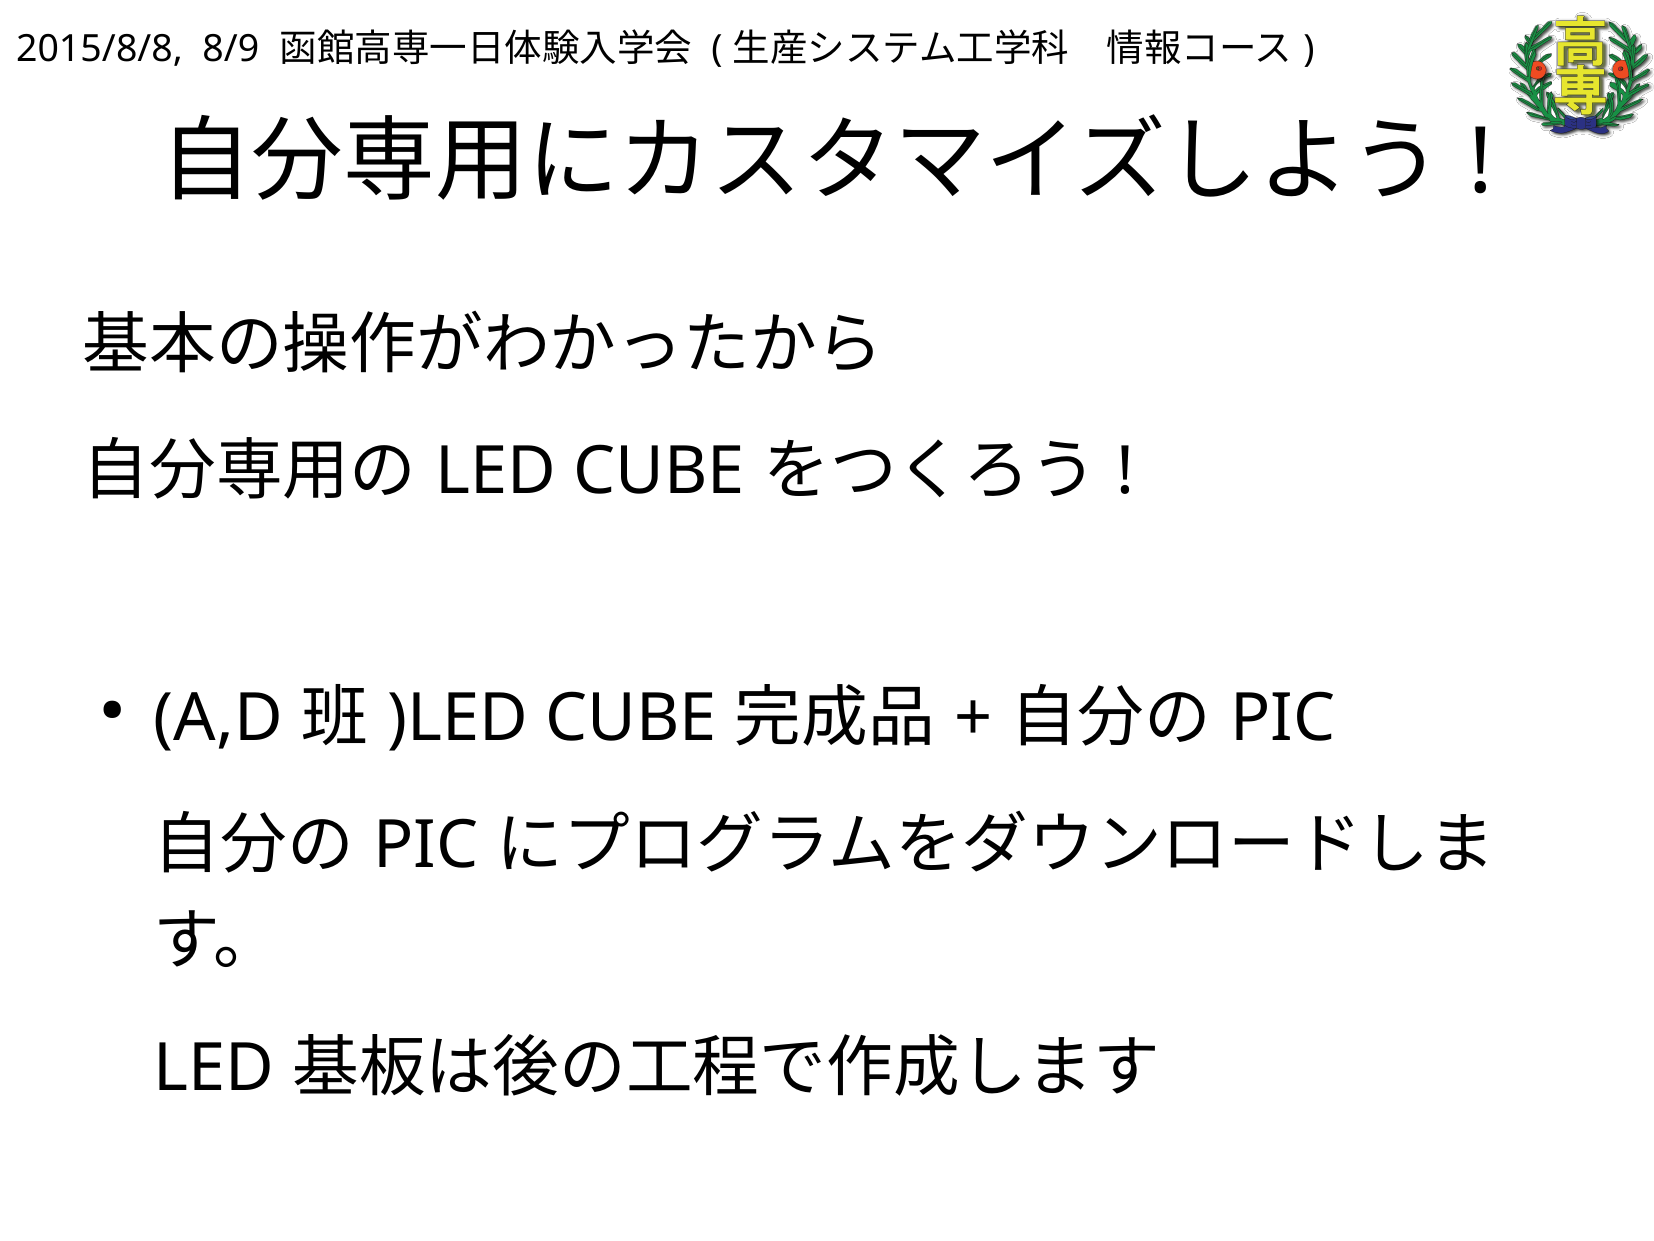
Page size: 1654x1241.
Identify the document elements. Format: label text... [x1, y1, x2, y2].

title 自分専用にカスタマイズしよう! [82, 49, 1571, 257]
list 基本の操作がわかったから 自分専用のLED CUBEをつくろう! (A,D班)LED CUBE完成品+自分のPIC 自分のPICにプログラムをダウンロードします。 LED基板は後の工程で作成します (B,C班)自分のLED基板を使用 [82, 290, 1571, 1071]
picture [1506, 0, 1654, 157]
